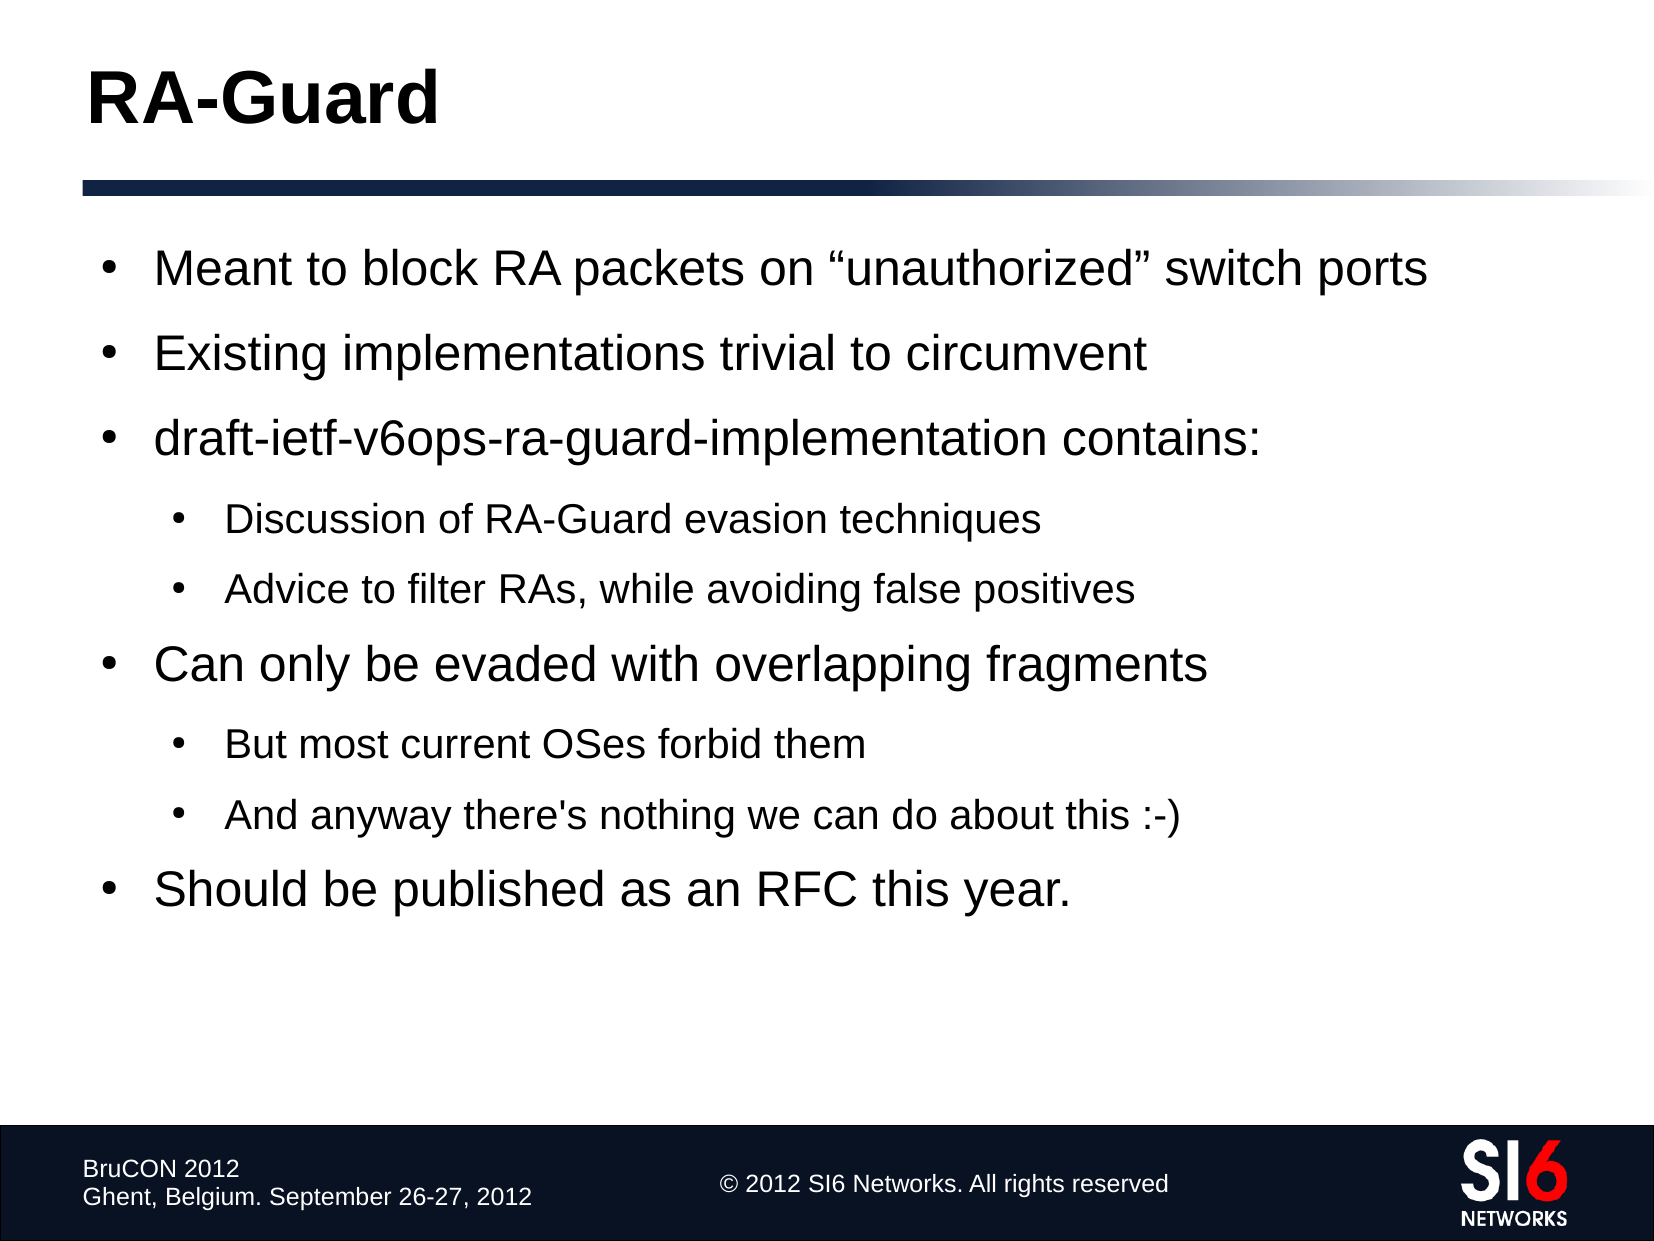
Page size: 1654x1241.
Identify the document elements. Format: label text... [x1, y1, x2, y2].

title RA-Guard [86, 30, 1576, 166]
picture [1461, 1139, 1567, 1226]
list Meant to block RA packets on “unauthorized” switch ports Existing implementations trivial to circumvent draft-ietf-v6ops-ra-guard-implementation contains: Discussion of RA-Guard evasion techniques Advice to filter RAs, while avoiding false positives Can only be evaded with overlapping fragments But most current OSes forbid them And anyway there's nothing we can do about this :-) Should be published as an RFC this year. [82, 240, 1571, 1059]
